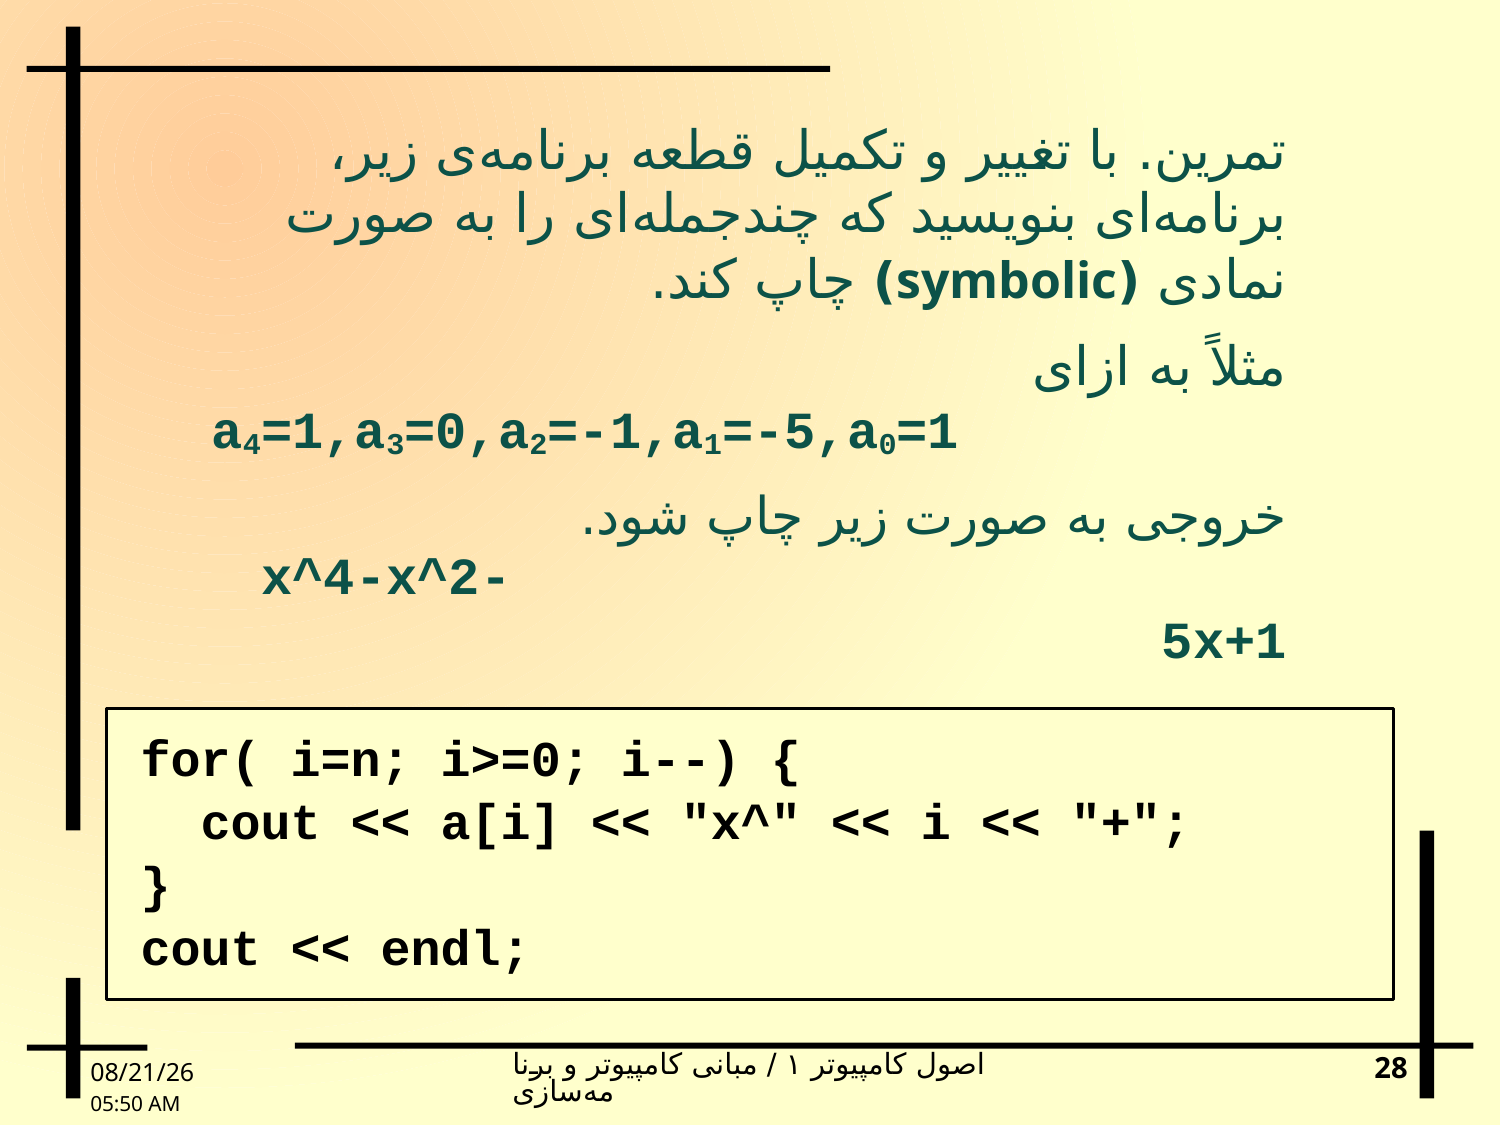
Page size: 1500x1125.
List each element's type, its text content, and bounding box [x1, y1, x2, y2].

list تمرین. با تغییر و تکمیل قطعه برنامه‌ی زیر، برنامه‌ای بنویسید که چندجمله‌ای را به صورت نمادی (symbolic) چاپ کند. مثلاً به ازای a4=1,a3=0,a2=-1,a1=-5,a0=1 خروجی به صورت زیر چاپ شود. x^4-x^2-5x+1 [160, 119, 1340, 668]
list for( i=n; i>=0; i--) { cout << a[i] << "x^" << i << "+"; } cout << endl; [106, 708, 1394, 1000]
